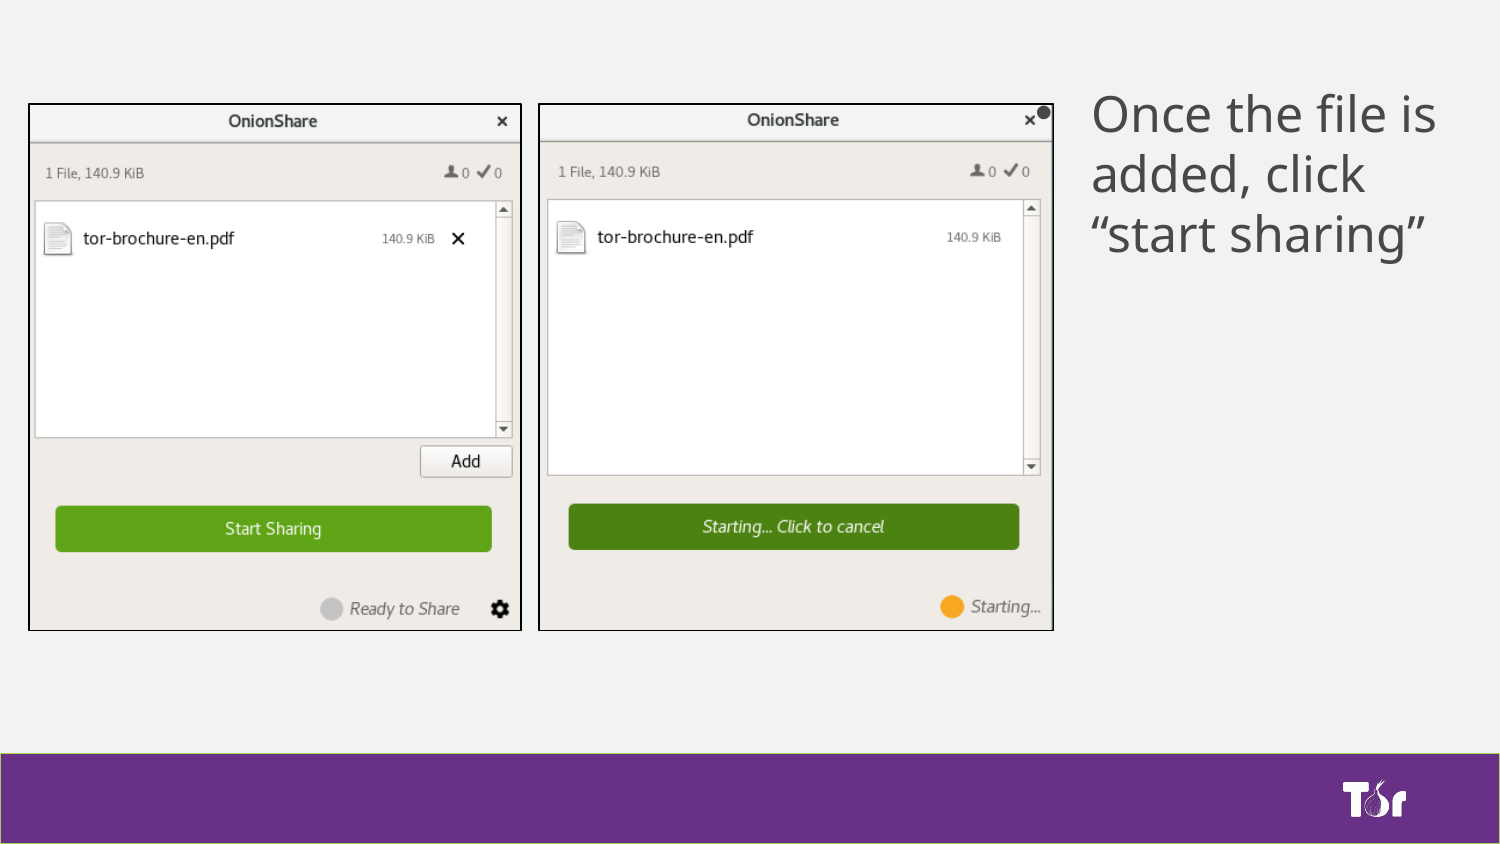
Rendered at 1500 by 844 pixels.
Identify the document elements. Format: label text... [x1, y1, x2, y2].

picture [1343, 778, 1406, 817]
text_box Once the file is added, click “start sharing” [1019, 74, 1500, 195]
picture [540, 105, 1053, 630]
picture [30, 105, 521, 630]
